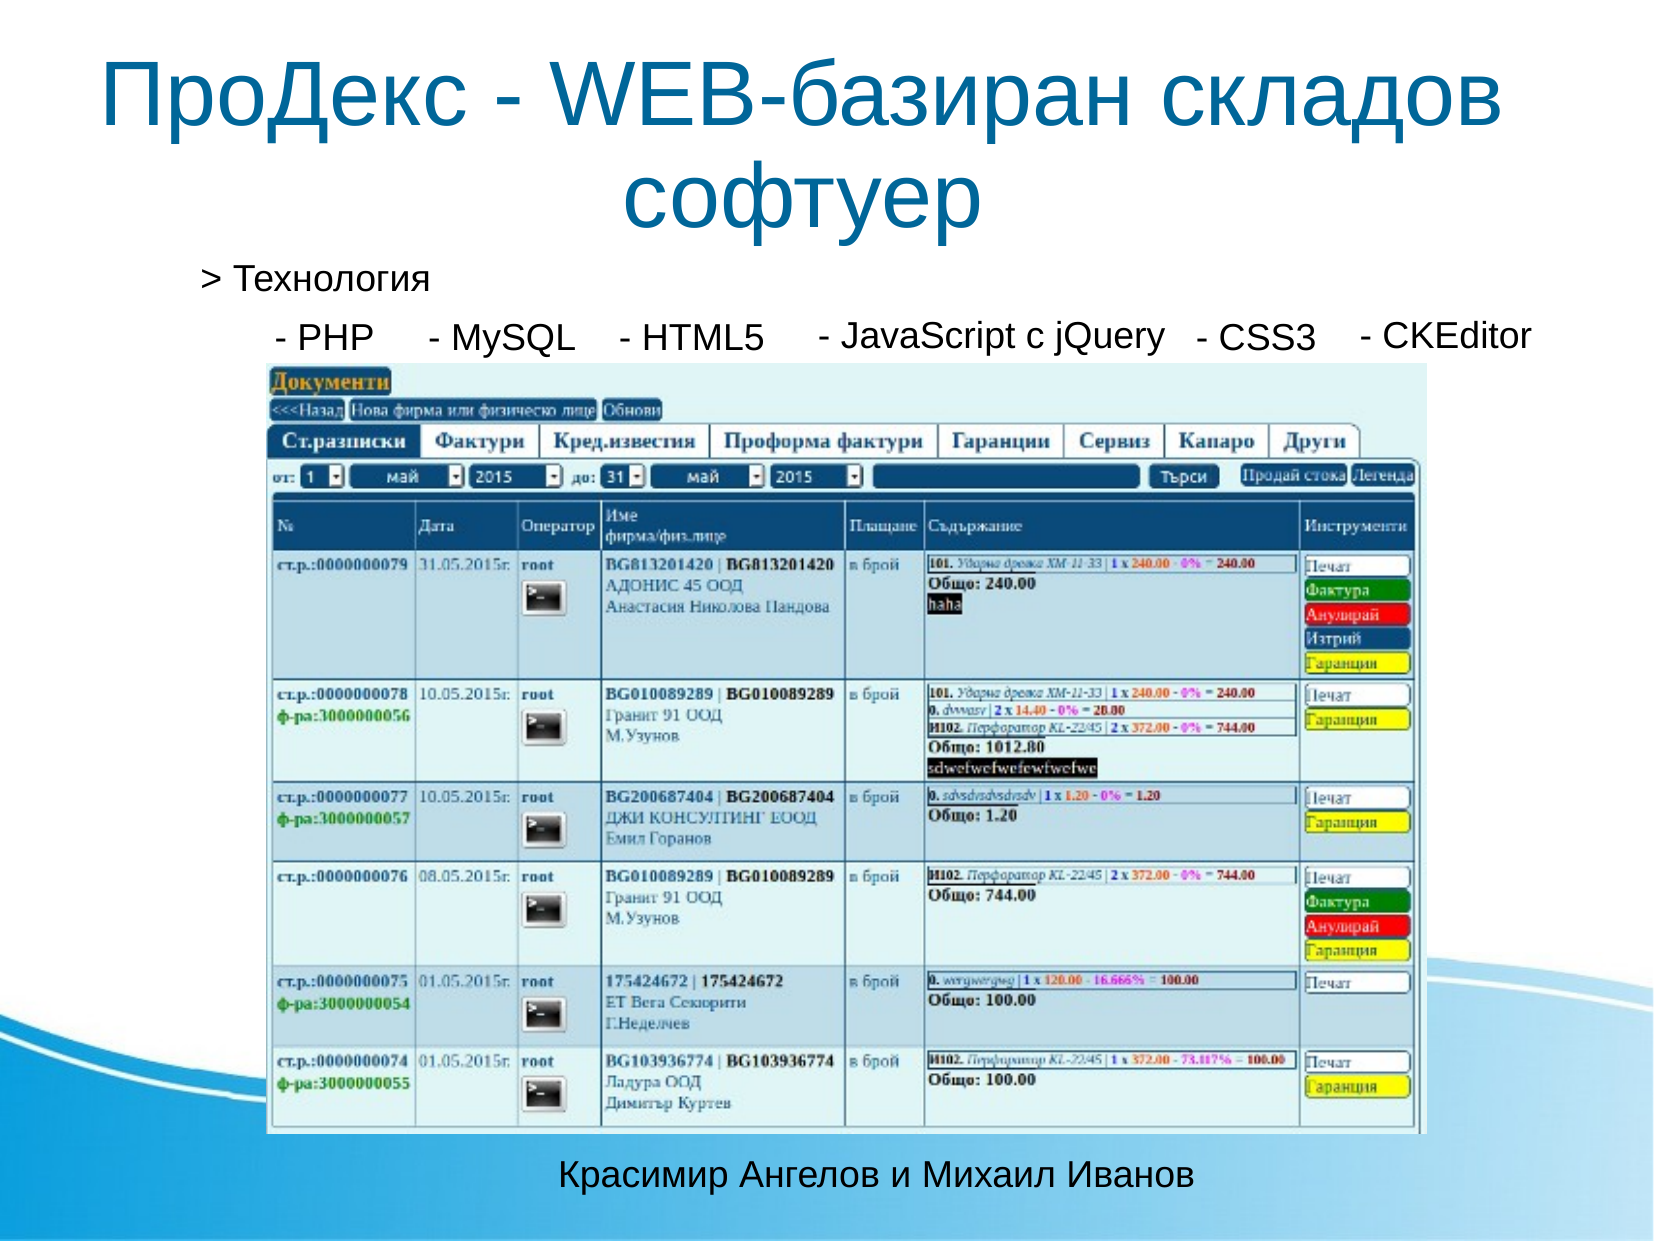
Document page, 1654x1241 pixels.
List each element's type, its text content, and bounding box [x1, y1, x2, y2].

text_box - HTML5 [604, 309, 780, 363]
text_box - JavaScript с jQuery [803, 307, 1182, 363]
text_box - MySQL [413, 309, 592, 363]
title ПроДекс - WEB-базиран складов софтуер [59, 40, 1548, 249]
text_box - CKEditor [1344, 307, 1548, 364]
text_box - PHP [259, 309, 390, 367]
text_box > Технология [185, 250, 473, 310]
text_box - CSS3 [1181, 309, 1335, 363]
picture [0, 363, 1654, 1241]
text_box Красимир Ангелов и Михаил Иванов [543, 1145, 1211, 1203]
